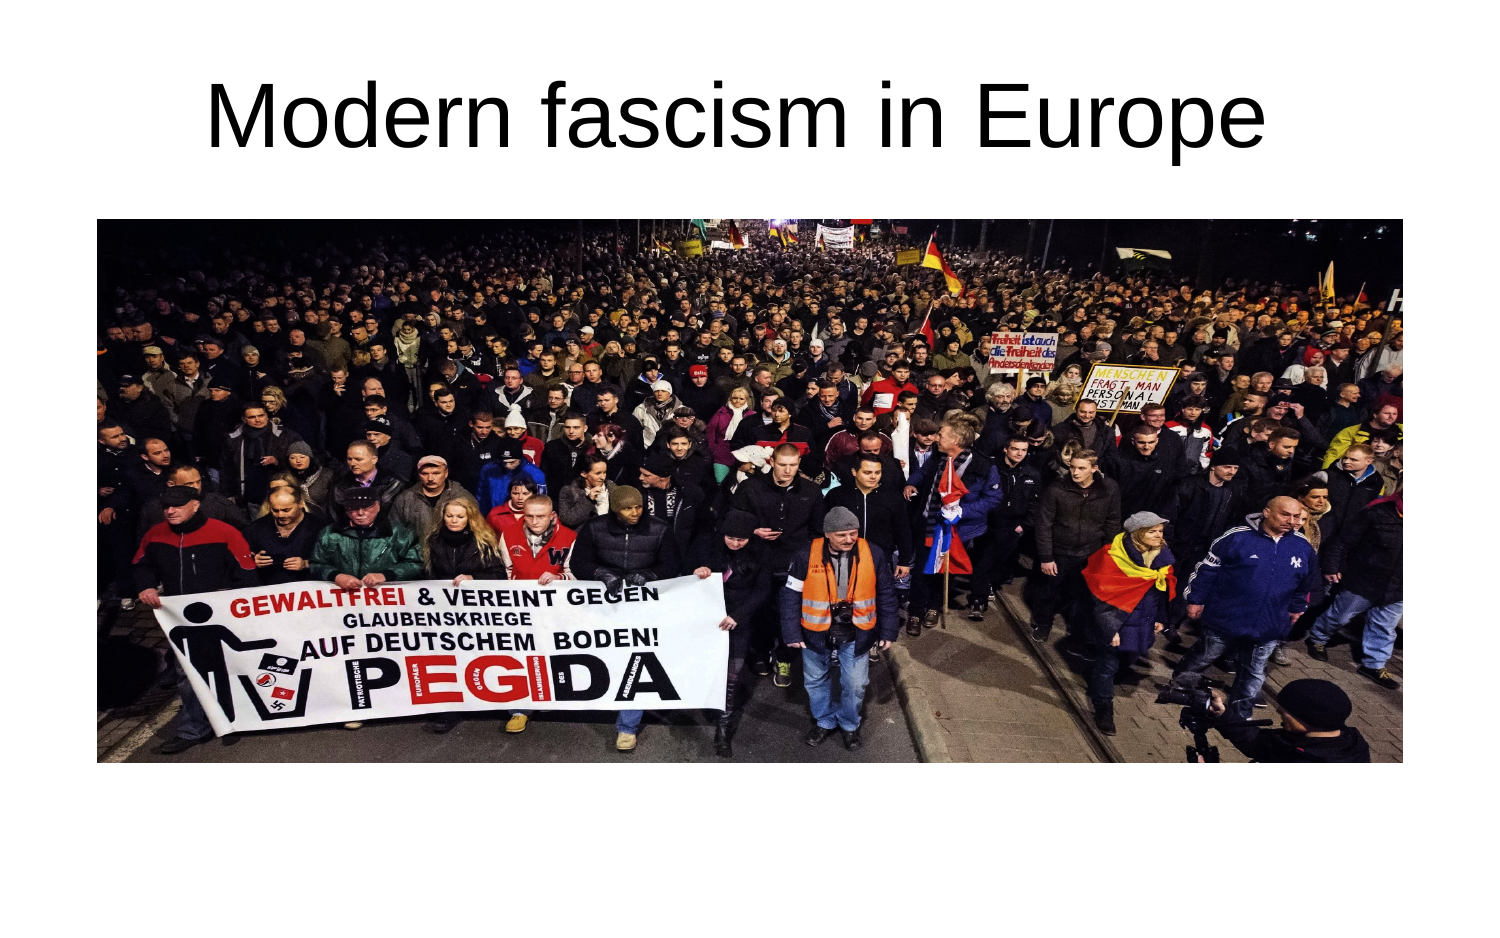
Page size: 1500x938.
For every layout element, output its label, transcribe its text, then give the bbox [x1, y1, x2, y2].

title Modern fascism in Europe [75, 37, 1425, 194]
picture [97, 219, 1403, 763]
